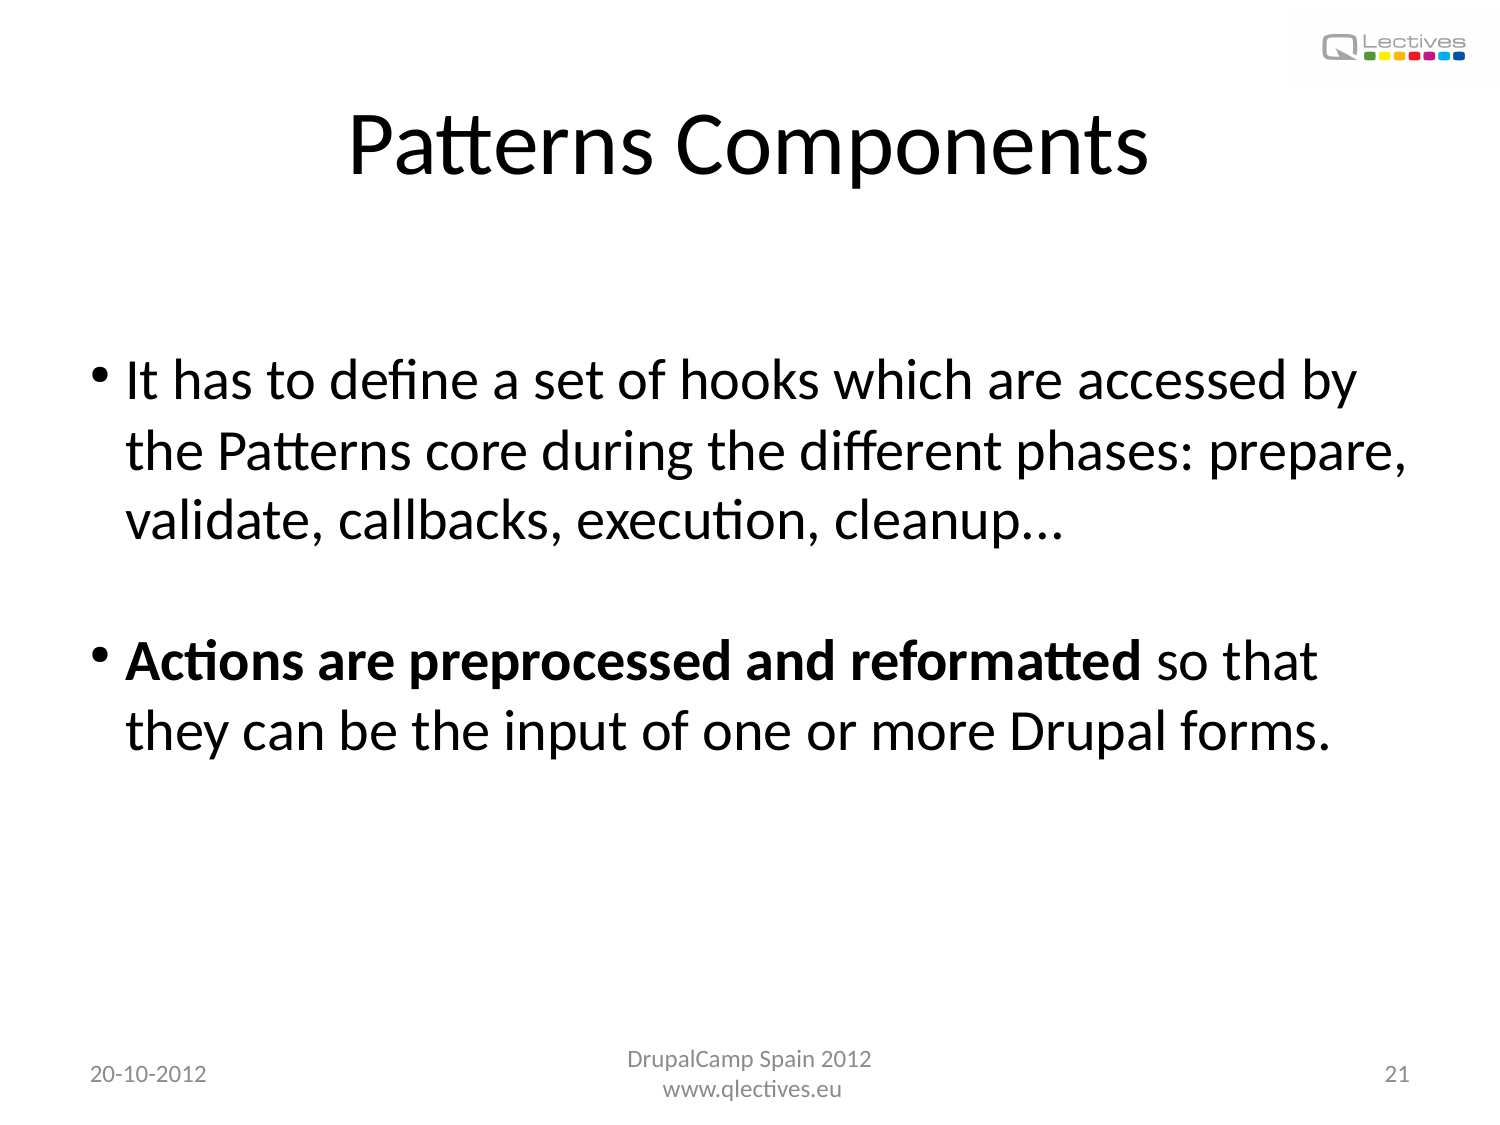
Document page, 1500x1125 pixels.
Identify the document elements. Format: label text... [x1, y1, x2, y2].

text_box DrupalCamp Spain 2012 www.qlectives.eu [512, 1042, 988, 1103]
text_box It has to define a set of hooks which are accessed by the Patterns core during the different phases: prepare, validate, callbacks, execution, cleanup... Actions are preprocessed and reformatted so that they can be the input of one or more Drupal forms. [74, 224, 1425, 1016]
text_box <number> [1074, 1042, 1425, 1103]
text_box Patterns Components [74, 44, 1425, 224]
picture [1288, 9, 1500, 90]
text_box 20-10-2012 [74, 1042, 425, 1103]
